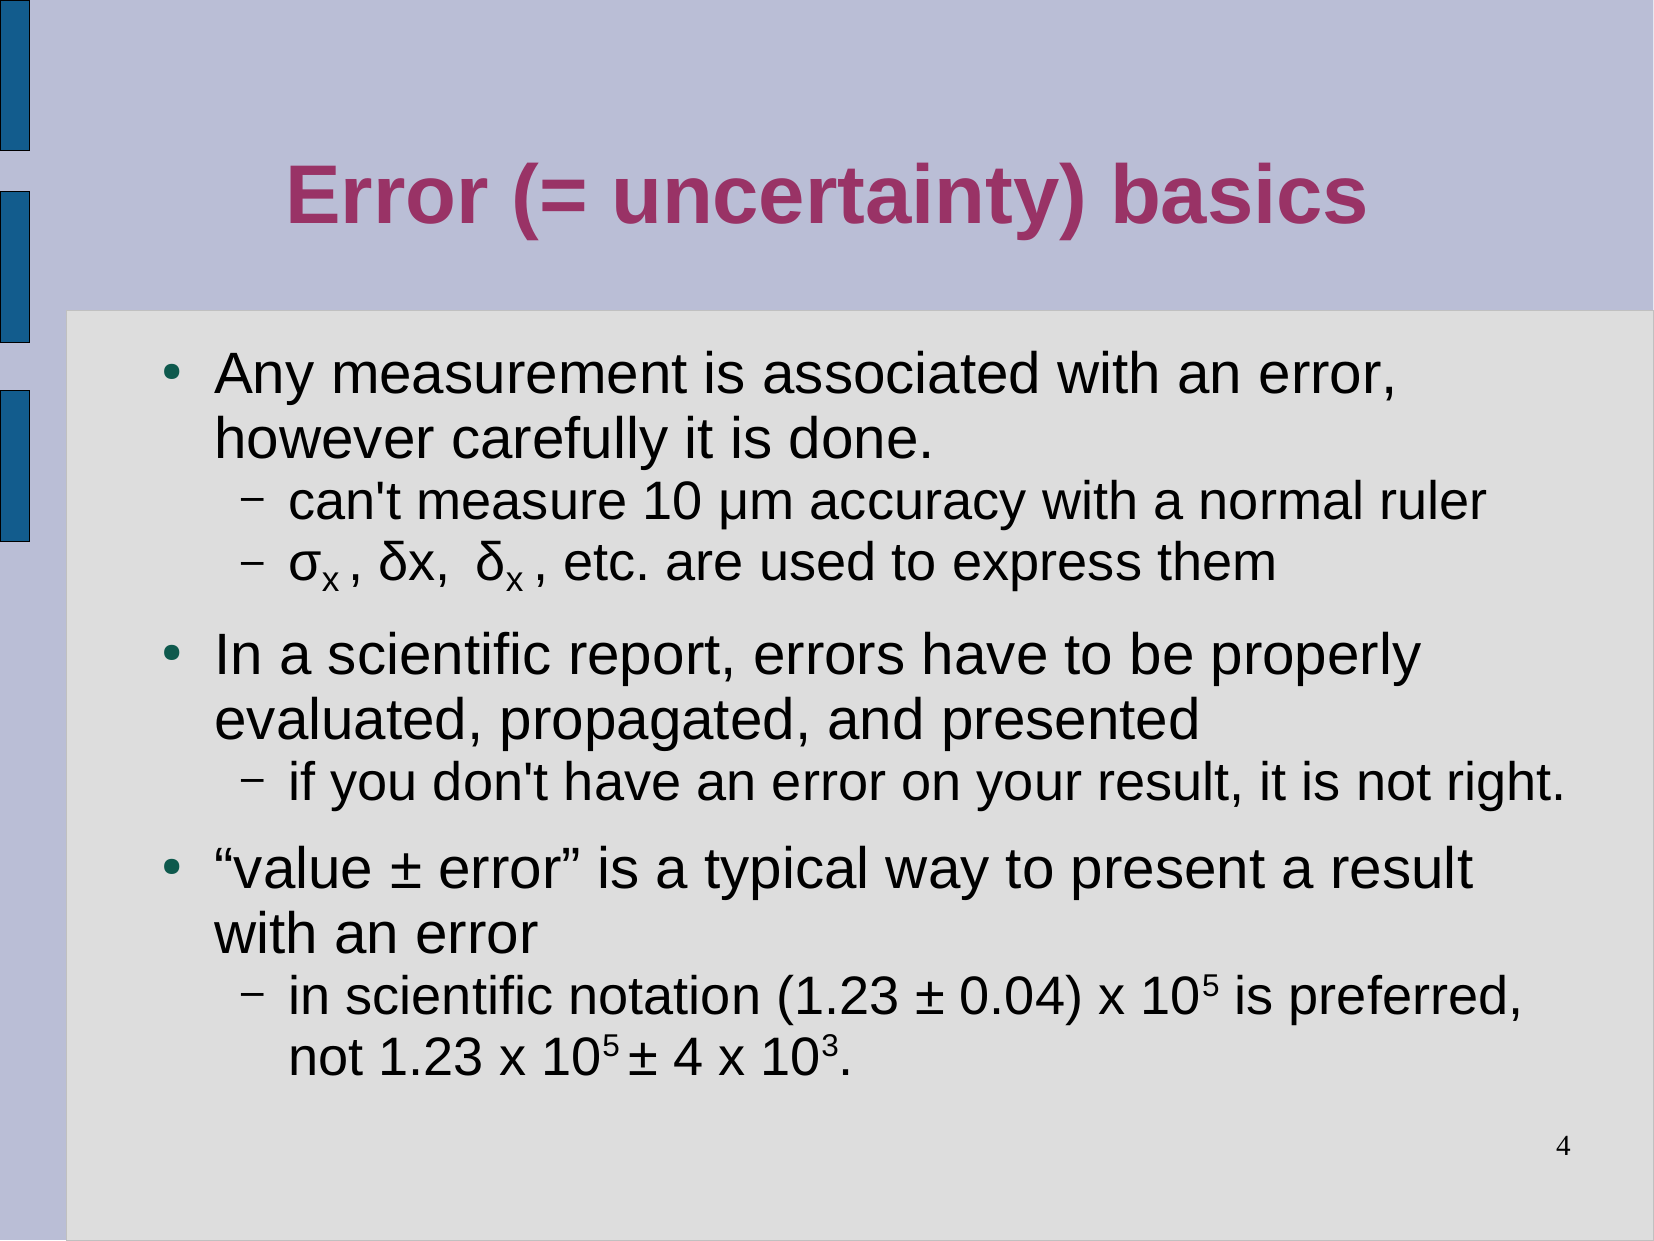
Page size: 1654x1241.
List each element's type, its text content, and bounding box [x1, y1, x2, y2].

title Error (= uncertainty) basics [121, 98, 1534, 291]
list Any measurement is associated with an error, however carefully it is done. can't measure 10 μm accuracy with a normal ruler σx , δx, δx , etc. are used to express them In a scientific report, errors have to be properly evaluated, propagated, and presented if you don't have an error on your result, it is not right. “value ± error” is a typical way to present a result with an error in scientific notation (1.23 ± 0.04) x 105 is preferred, not 1.23 x 105 ± 4 x 103. [143, 340, 1576, 1201]
